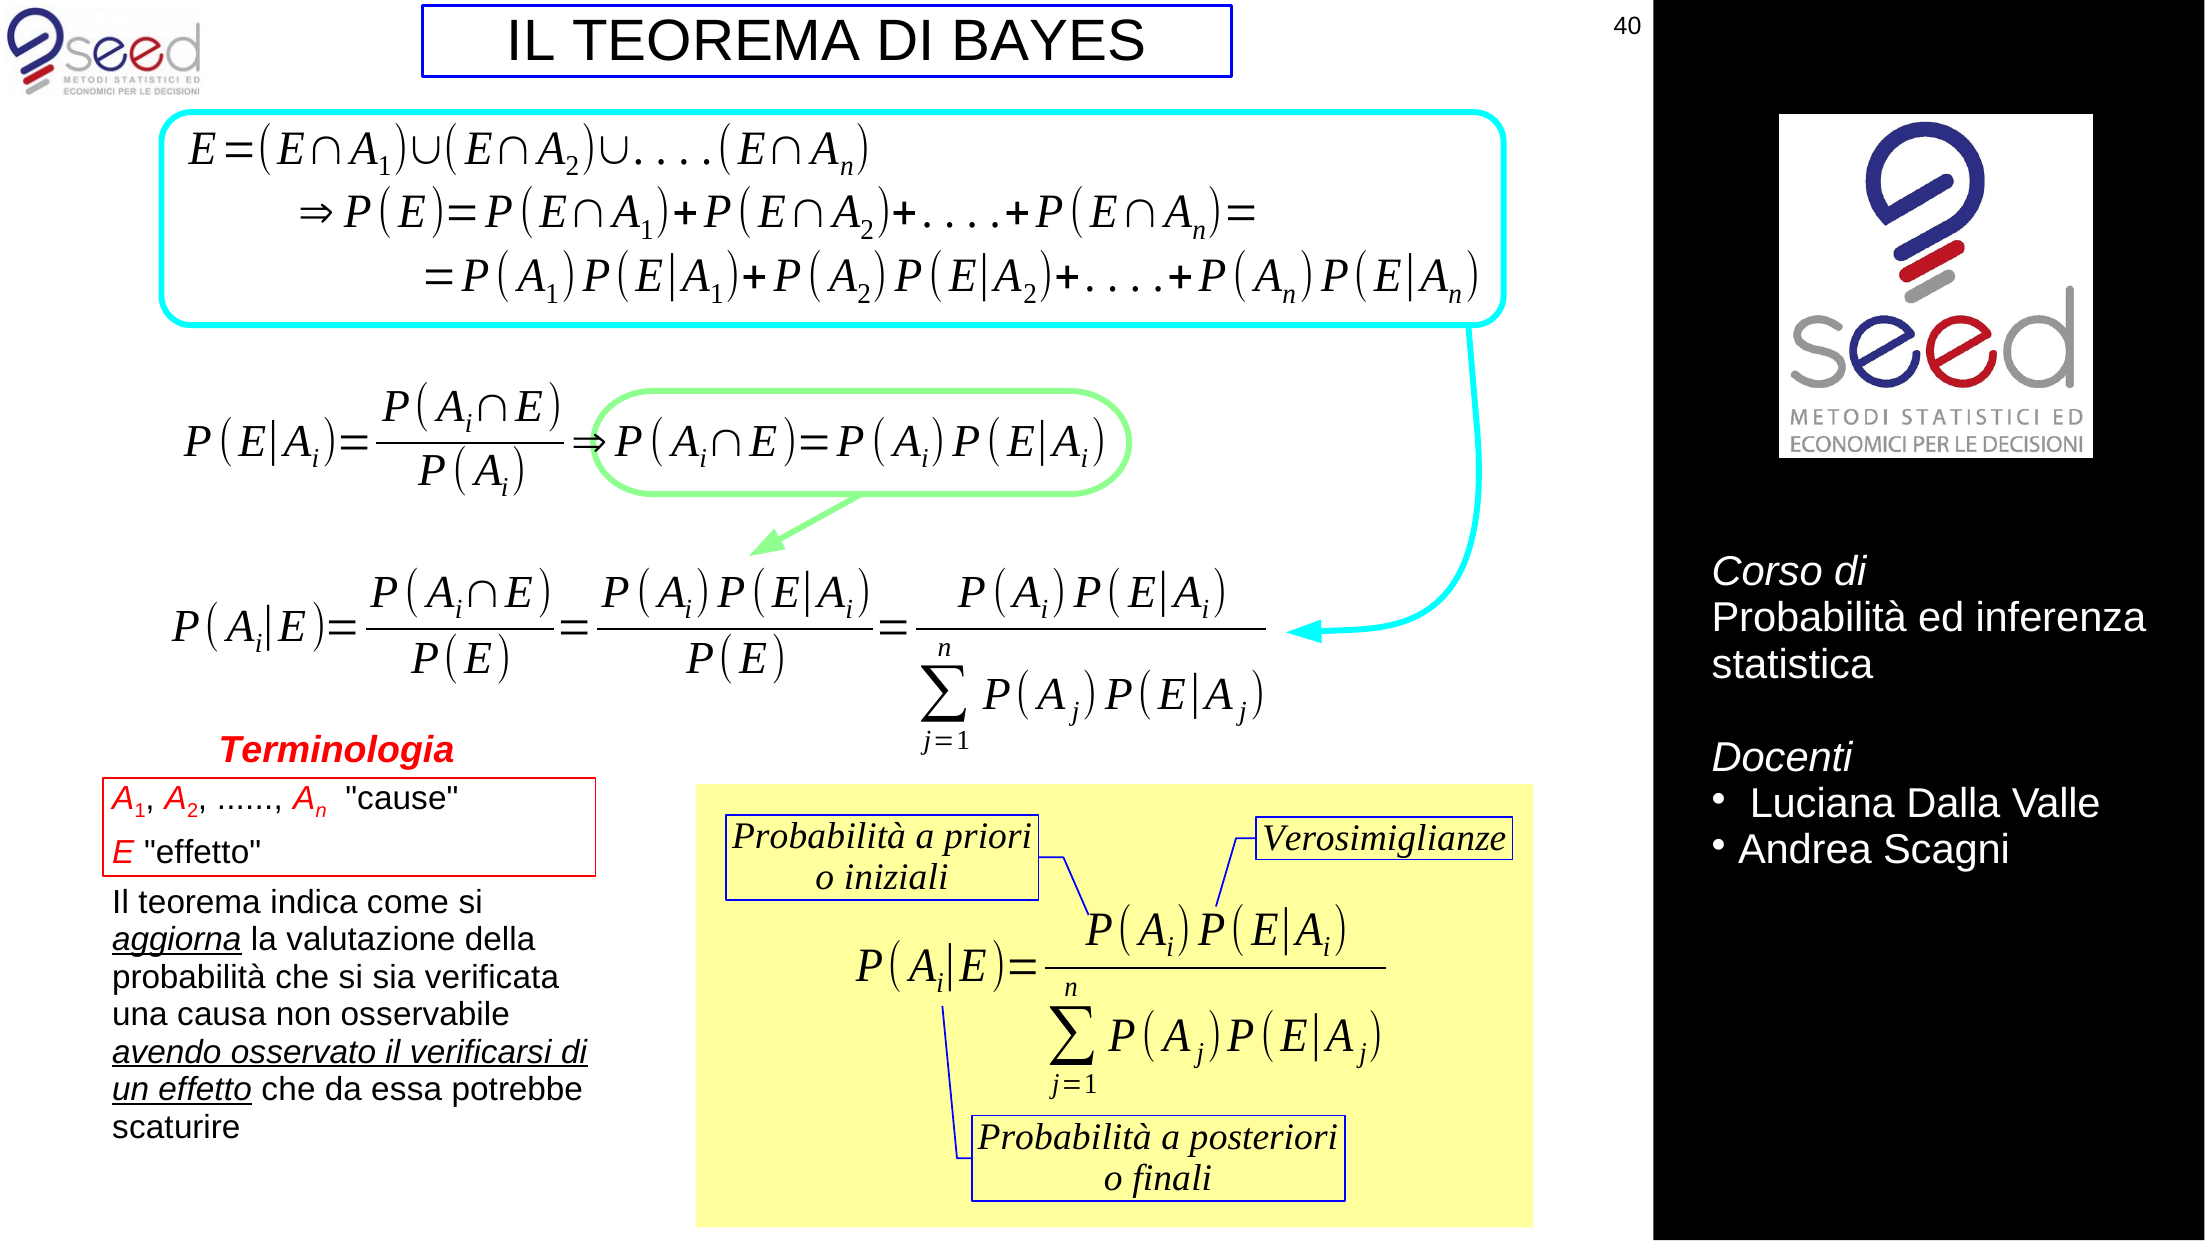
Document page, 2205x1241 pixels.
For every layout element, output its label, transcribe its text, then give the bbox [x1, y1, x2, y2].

text_box Probabilità a posteriori o finali [971, 1115, 1345, 1201]
text_box Terminologia [218, 757, 456, 774]
chart [173, 121, 1486, 310]
text_box [695, 784, 1534, 1228]
picture [1779, 114, 2093, 458]
text_box A1, A2, ......, An "cause" E "effetto" Il teorema indica come si aggiorna la valutazione della probabilità che si sia verificata una causa non osservabile avendo osservato il verificarsi di un effetto che da essa potrebbe scaturire [112, 877, 596, 1155]
picture [5, 5, 203, 98]
chart [162, 566, 1274, 757]
text_box Verosimiglianze [1256, 816, 1513, 860]
chart [174, 381, 1113, 504]
text_box A1, A2, ......, An "cause" E "effetto" Il teorema indica come si aggiorna la valutazione della probabilità che si sia verificata una causa non osservabile avendo osservato il verificarsi di un effetto che da essa potrebbe scaturire [112, 779, 595, 875]
text_box Probabilità a priori o iniziali [726, 814, 1039, 900]
text_box IL TEOREMA DI BAYES [422, 5, 1232, 77]
chart [846, 903, 1393, 1102]
